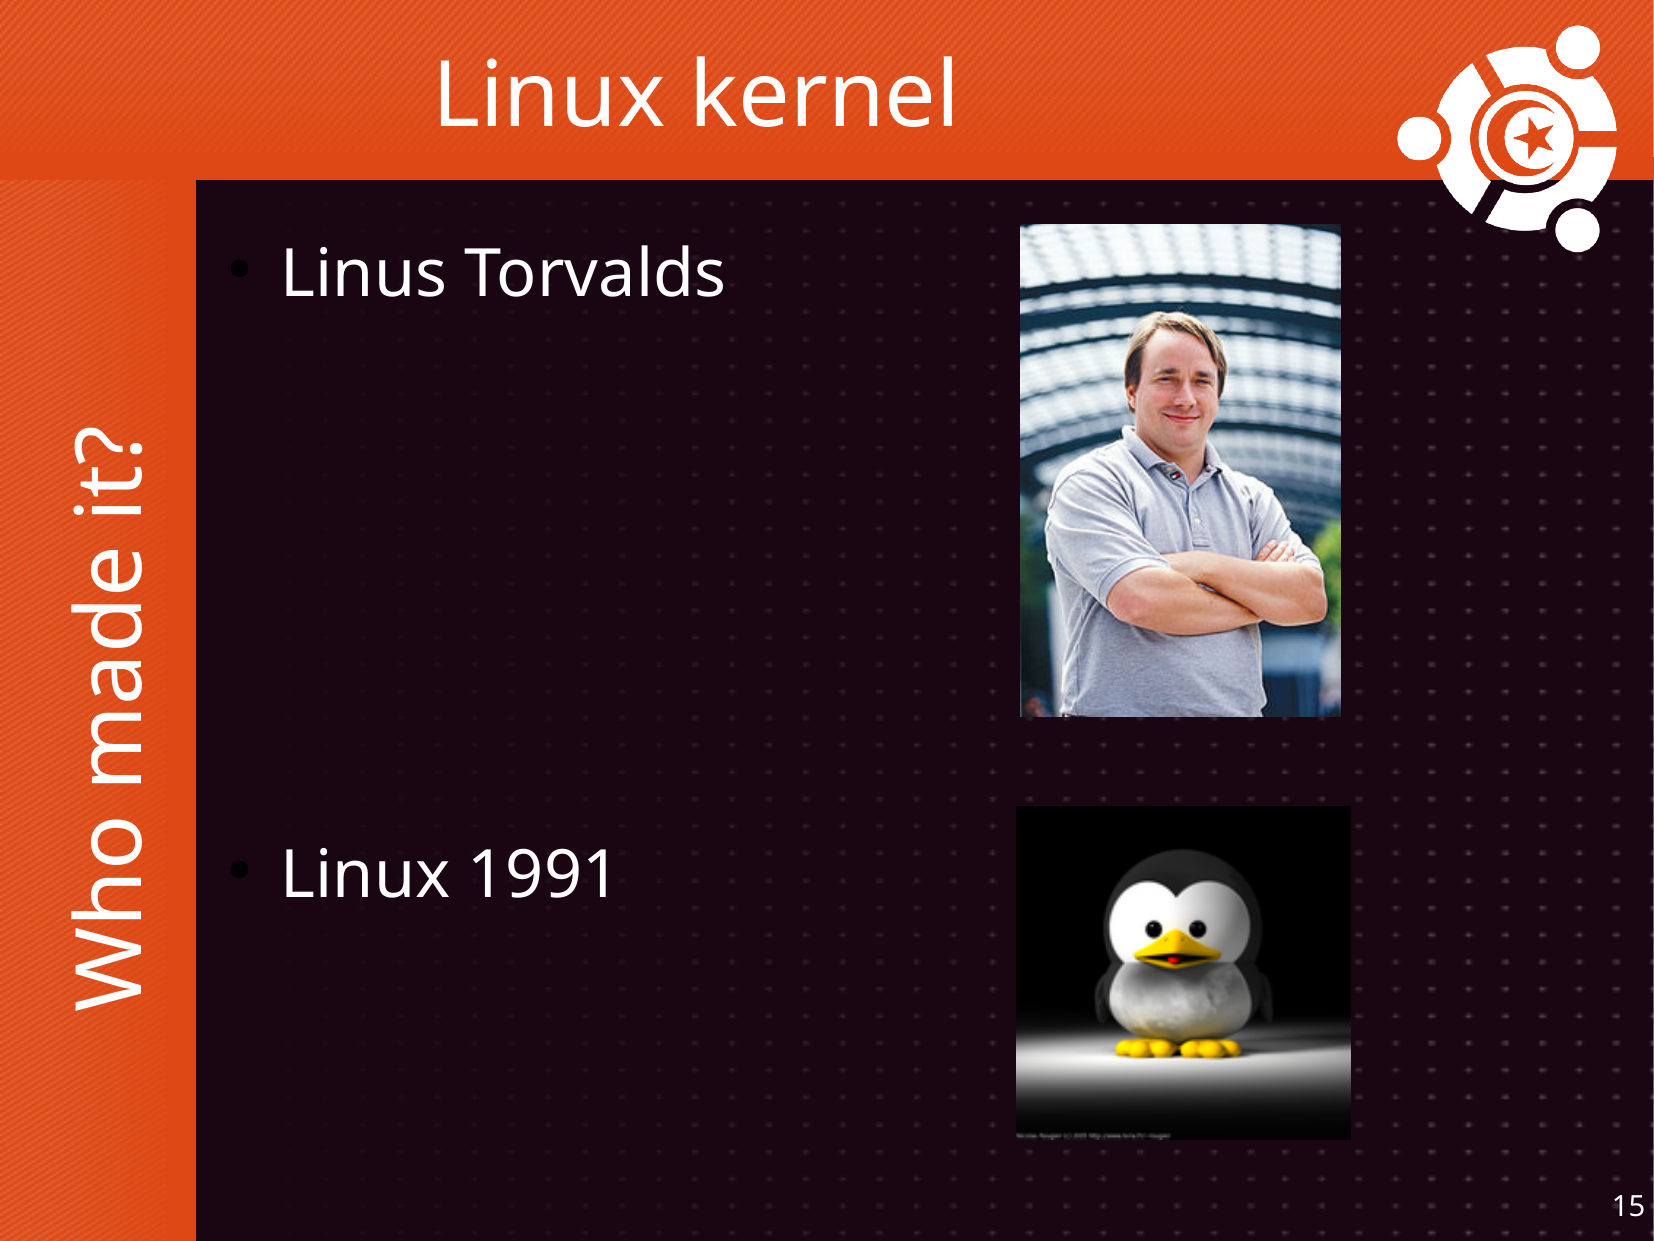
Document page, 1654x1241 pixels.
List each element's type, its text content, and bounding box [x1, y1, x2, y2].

title Who made it? [17, 210, 196, 1229]
list Linus Torvalds Linux 1991 [210, 225, 1639, 1186]
picture [0, 0, 1654, 1241]
title Linux kernel [0, 2, 1394, 181]
